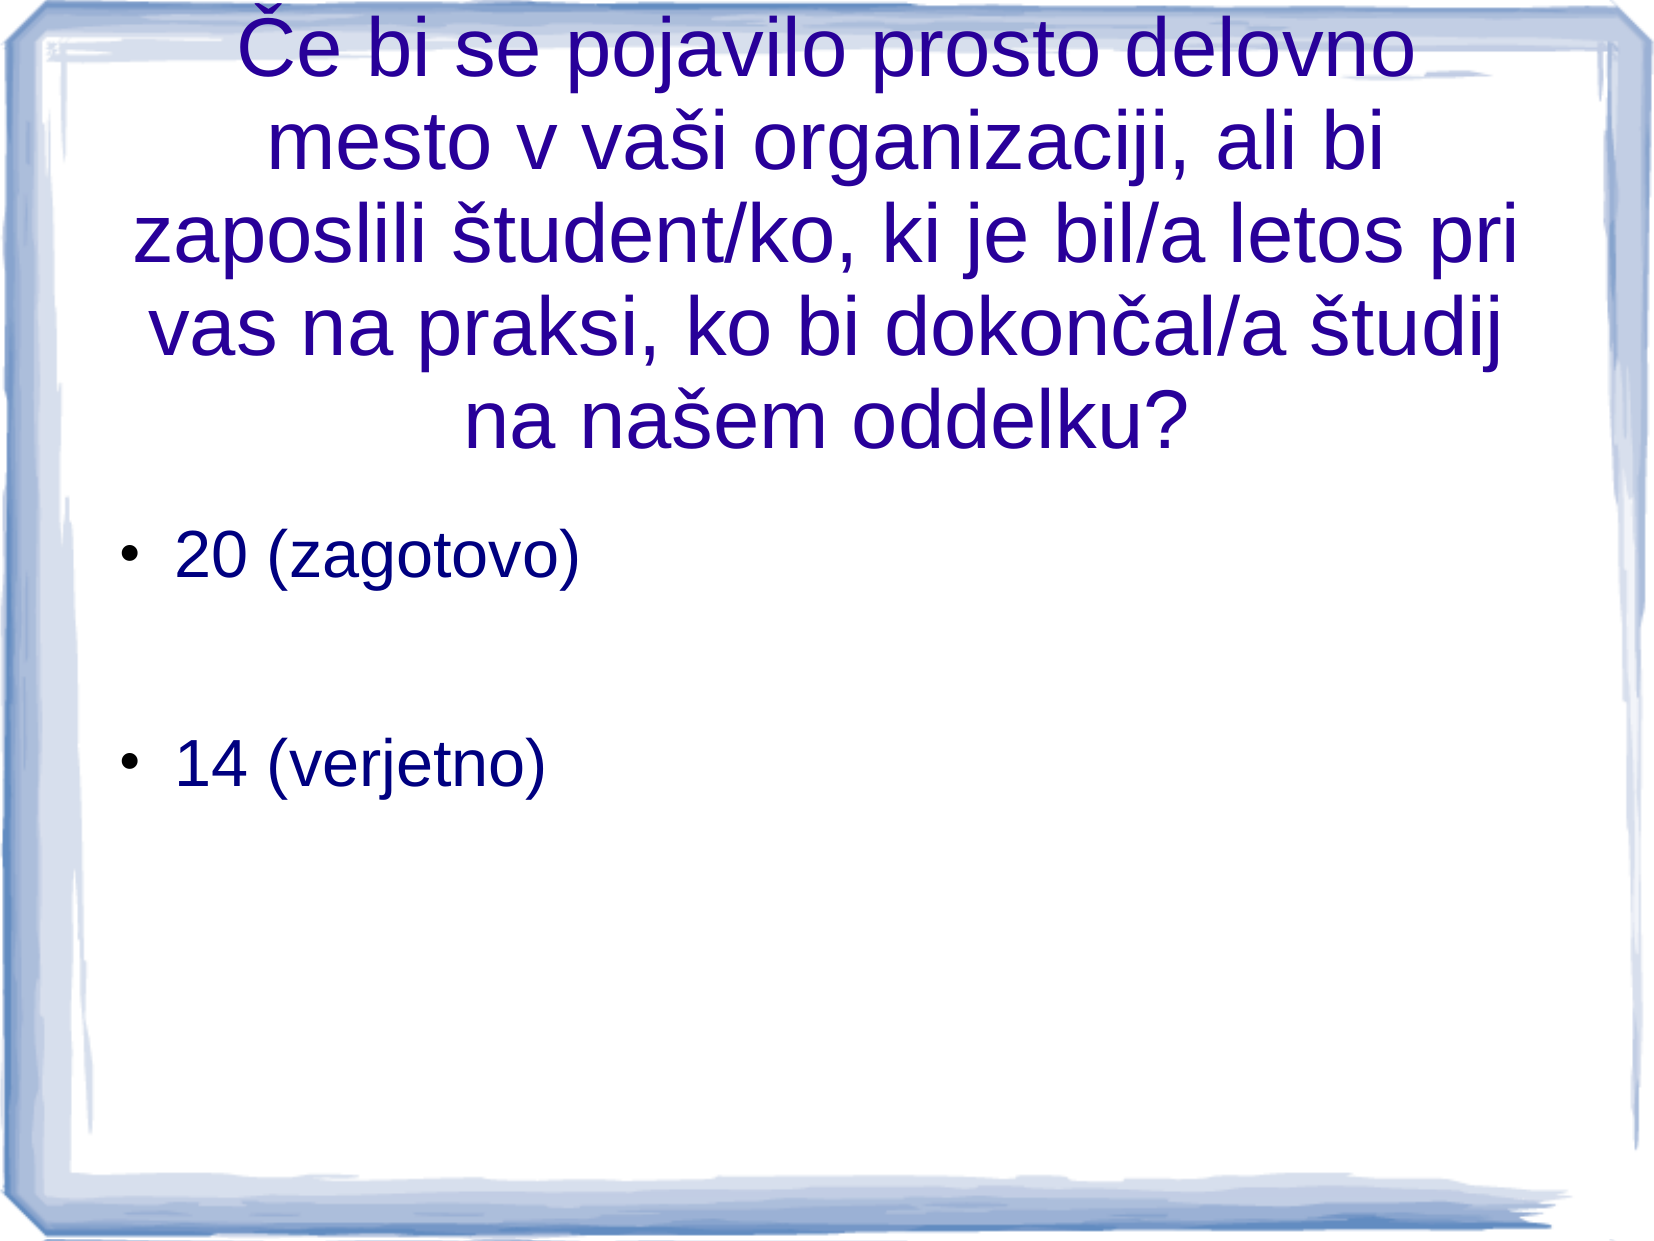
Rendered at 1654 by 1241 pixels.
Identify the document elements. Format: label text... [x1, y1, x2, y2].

picture [0, 0, 1654, 1241]
list 20 (zagotovo) 14 (verjetno) [118, 513, 1571, 1128]
title Če bi se pojavilo prosto delovno mesto v vaši organizaciji, ali bi zaposlili študent/ko, ki je bil/a letos pri vas na praksi, ko bi dokončal/a študij na našem oddelku? [82, 2, 1572, 467]
